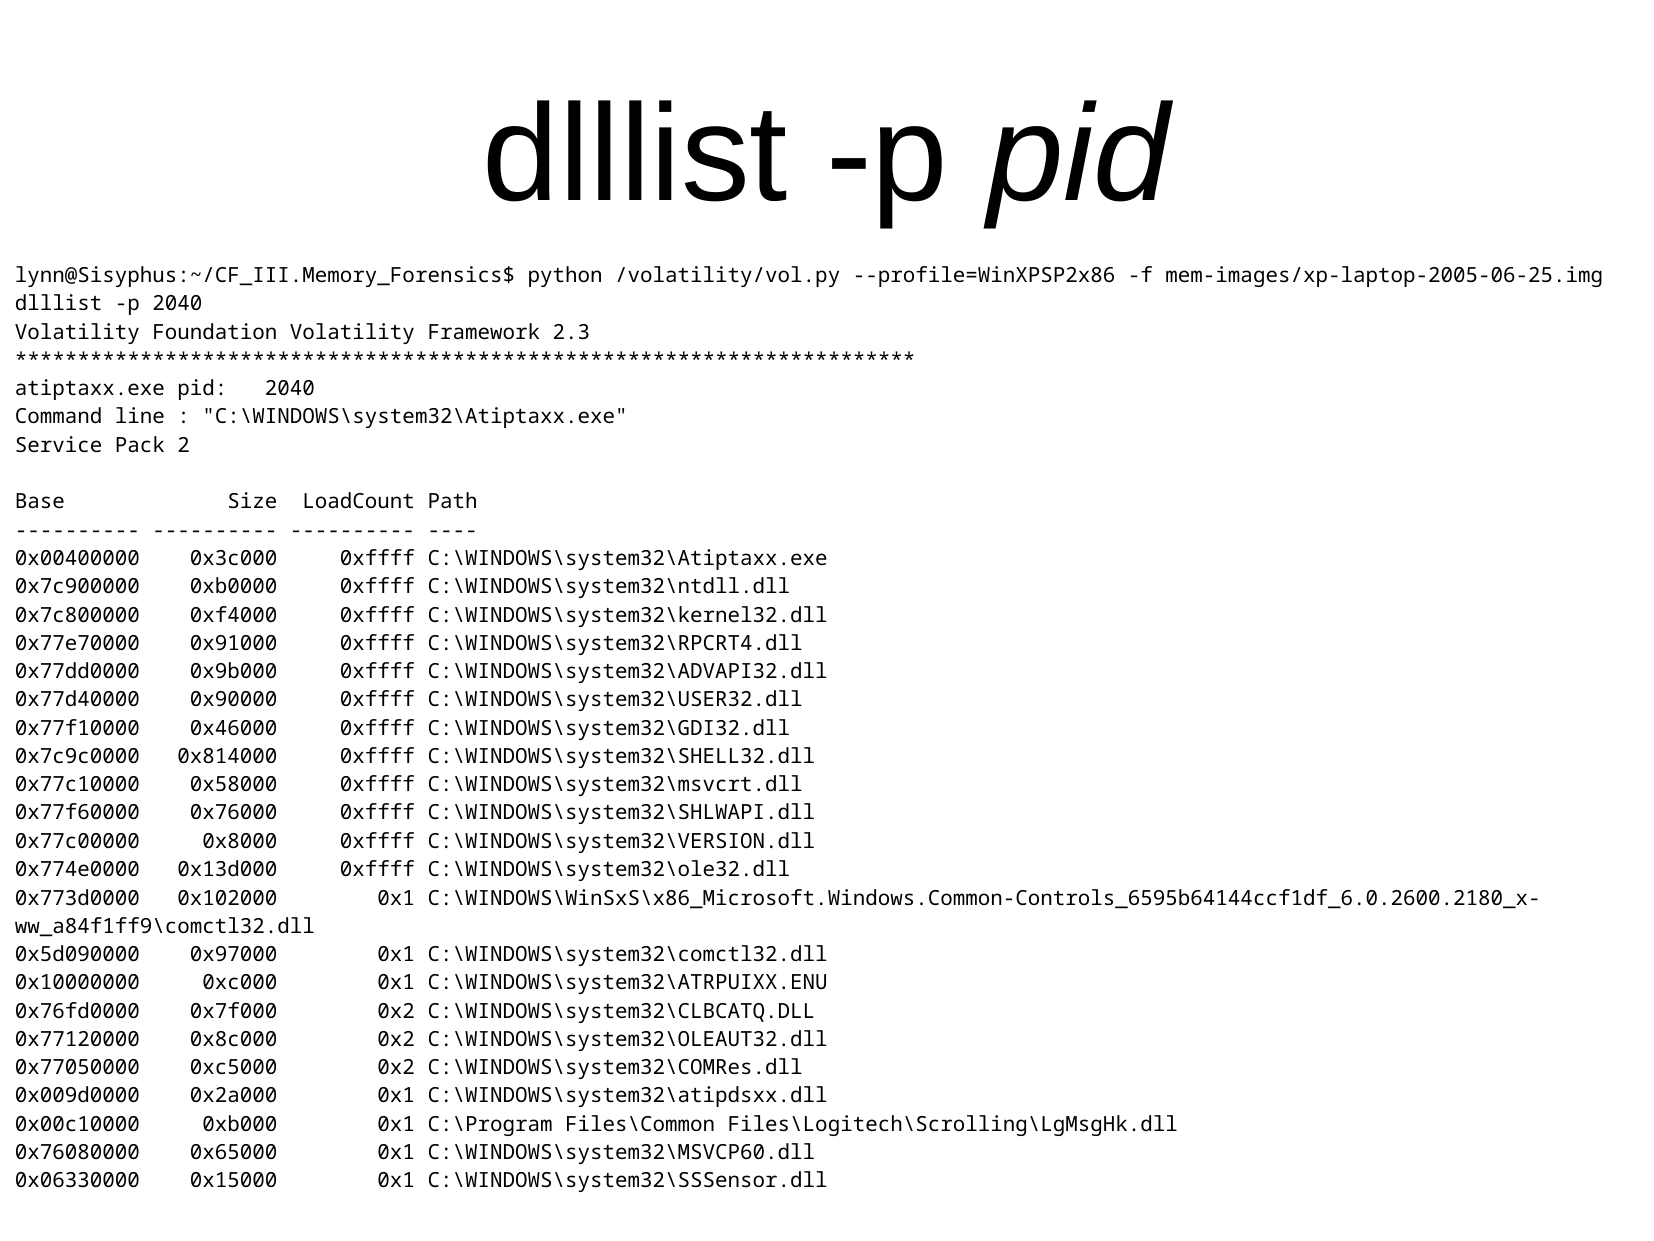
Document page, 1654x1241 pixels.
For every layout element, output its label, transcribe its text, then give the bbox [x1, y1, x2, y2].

text_box lynn@Sisyphus:~/CF_III.Memory_Forensics$ python /volatility/vol.py --profile=WinXPSP2x86 -f mem-images/xp-laptop-2005-06-25.img dlllist -p 2040 Volatility Foundation Volatility Framework 2.3 ************************************************************************ atiptaxx.exe pid: 2040 Command line : "C:\WINDOWS\system32\Atiptaxx.exe" Service Pack 2 Base Size LoadCount Path ---------- ---------- ---------- ---- 0x00400000 0x3c000 0xffff C:\WINDOWS\system32\Atiptaxx.exe 0x7c900000 0xb0000 0xffff C:\WINDOWS\system32\ntdll.dll 0x7c800000 0xf4000 0xffff C:\WINDOWS\system32\kernel32.dll 0x77e70000 0x91000 0xffff C:\WINDOWS\system32\RPCRT4.dll 0x77dd0000 0x9b000 0xffff C:\WINDOWS\system32\ADVAPI32.dll 0x77d40000 0x90000 0xffff C:\WINDOWS\system32\USER32.dll 0x77f10000 0x46000 0xffff C:\WINDOWS\system32\GDI32.dll 0x7c9c0000 0x814000 0xffff C:\WINDOWS\system32\SHELL32.dll 0x77c10000 0x58000 0xffff C:\WINDOWS\system32\msvcrt.dll 0x77f60000 0x76000 0xffff C:\WINDOWS\system32\SHLWAPI.dll 0x77c00000 0x8000 0xffff C:\WINDOWS\system32\VERSION.dll 0x774e0000 0x13d000 0xffff C:\WINDOWS\system32\ole32.dll 0x773d0000 0x102000 0x1 C:\WINDOWS\WinSxS\x86_Microsoft.Windows.Common-Controls_6595b64144ccf1df_6.0.2600.2180_x-ww_a84f1ff9\comctl32.dll 0x5d090000 0x97000 0x1 C:\WINDOWS\system32\comctl32.dll 0x10000000 0xc000 0x1 C:\WINDOWS\system32\ATRPUIXX.ENU 0x76fd0000 0x7f000 0x2 C:\WINDOWS\system32\CLBCATQ.DLL 0x77120000 0x8c000 0x2 C:\WINDOWS\system32\OLEAUT32.dll 0x77050000 0xc5000 0x2 C:\WINDOWS\system32\COMRes.dll 0x009d0000 0x2a000 0x1 C:\WINDOWS\system32\atipdsxx.dll 0x00c10000 0xb000 0x1 C:\Program Files\Common Files\Logitech\Scrolling\LgMsgHk.dll 0x76080000 0x65000 0x1 C:\WINDOWS\system32\MSVCP60.dll 0x06330000 0x15000 0x1 C:\WINDOWS\system32\SSSensor.dll [0, 252, 1636, 1241]
title dlllist -p pid [82, 49, 1571, 252]
